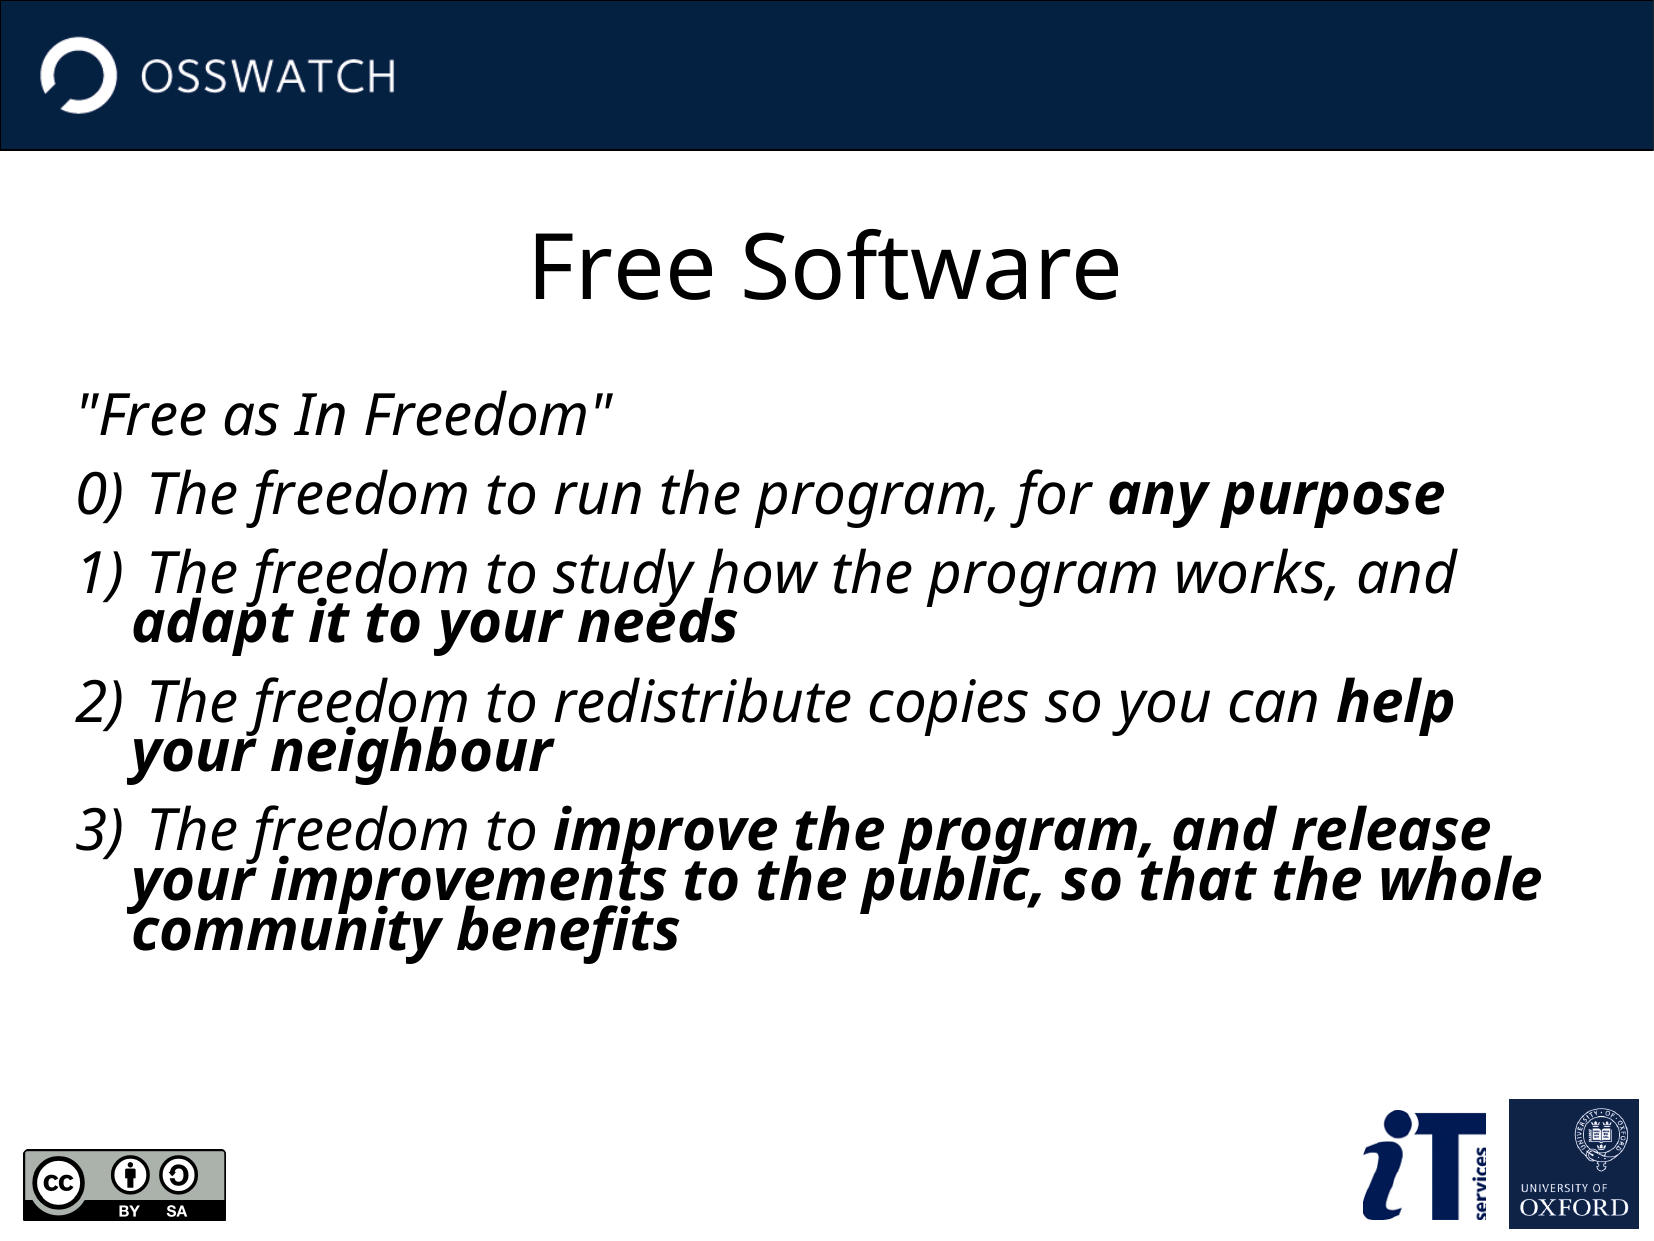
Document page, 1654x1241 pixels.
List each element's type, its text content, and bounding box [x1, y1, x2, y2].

picture [12, 12, 426, 141]
picture [1509, 1099, 1639, 1229]
picture [1363, 1151, 1486, 1220]
picture [23, 1149, 226, 1221]
list "Free as In Freedom" The freedom to run the program, for any purpose The freedom to study how the program works, and adapt it to your needs The freedom to redistribute copies so you can help your neighbour The freedom to improve the program, and release your improvements to the public, so that the whole community benefits [75, 395, 1563, 1151]
title Free Software [82, 169, 1570, 376]
